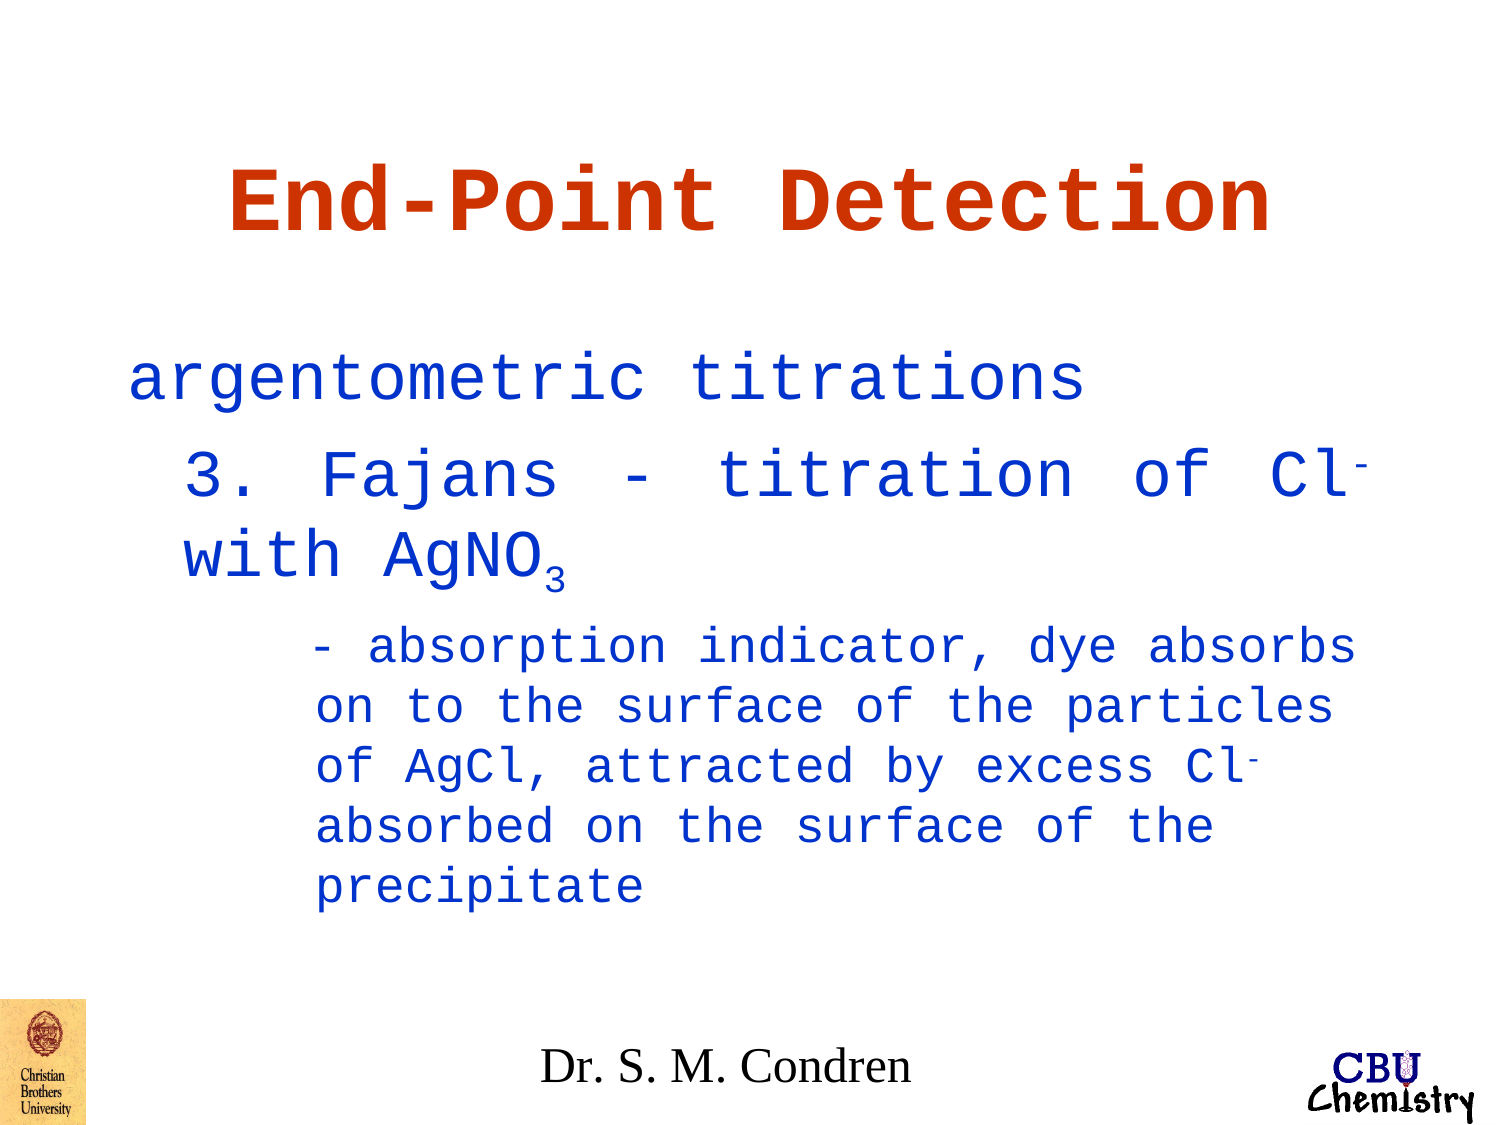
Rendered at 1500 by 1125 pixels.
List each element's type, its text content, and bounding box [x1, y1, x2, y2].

title End-Point Detection [112, 99, 1388, 288]
list argentometric titrations 3. Fajans - titration of Cl- with AgNO3 - absorption indicator, dye absorbs on to the surface of the particles of AgCl, attracted by excess Cl- absorbed on the surface of the precipitate [112, 324, 1388, 1001]
